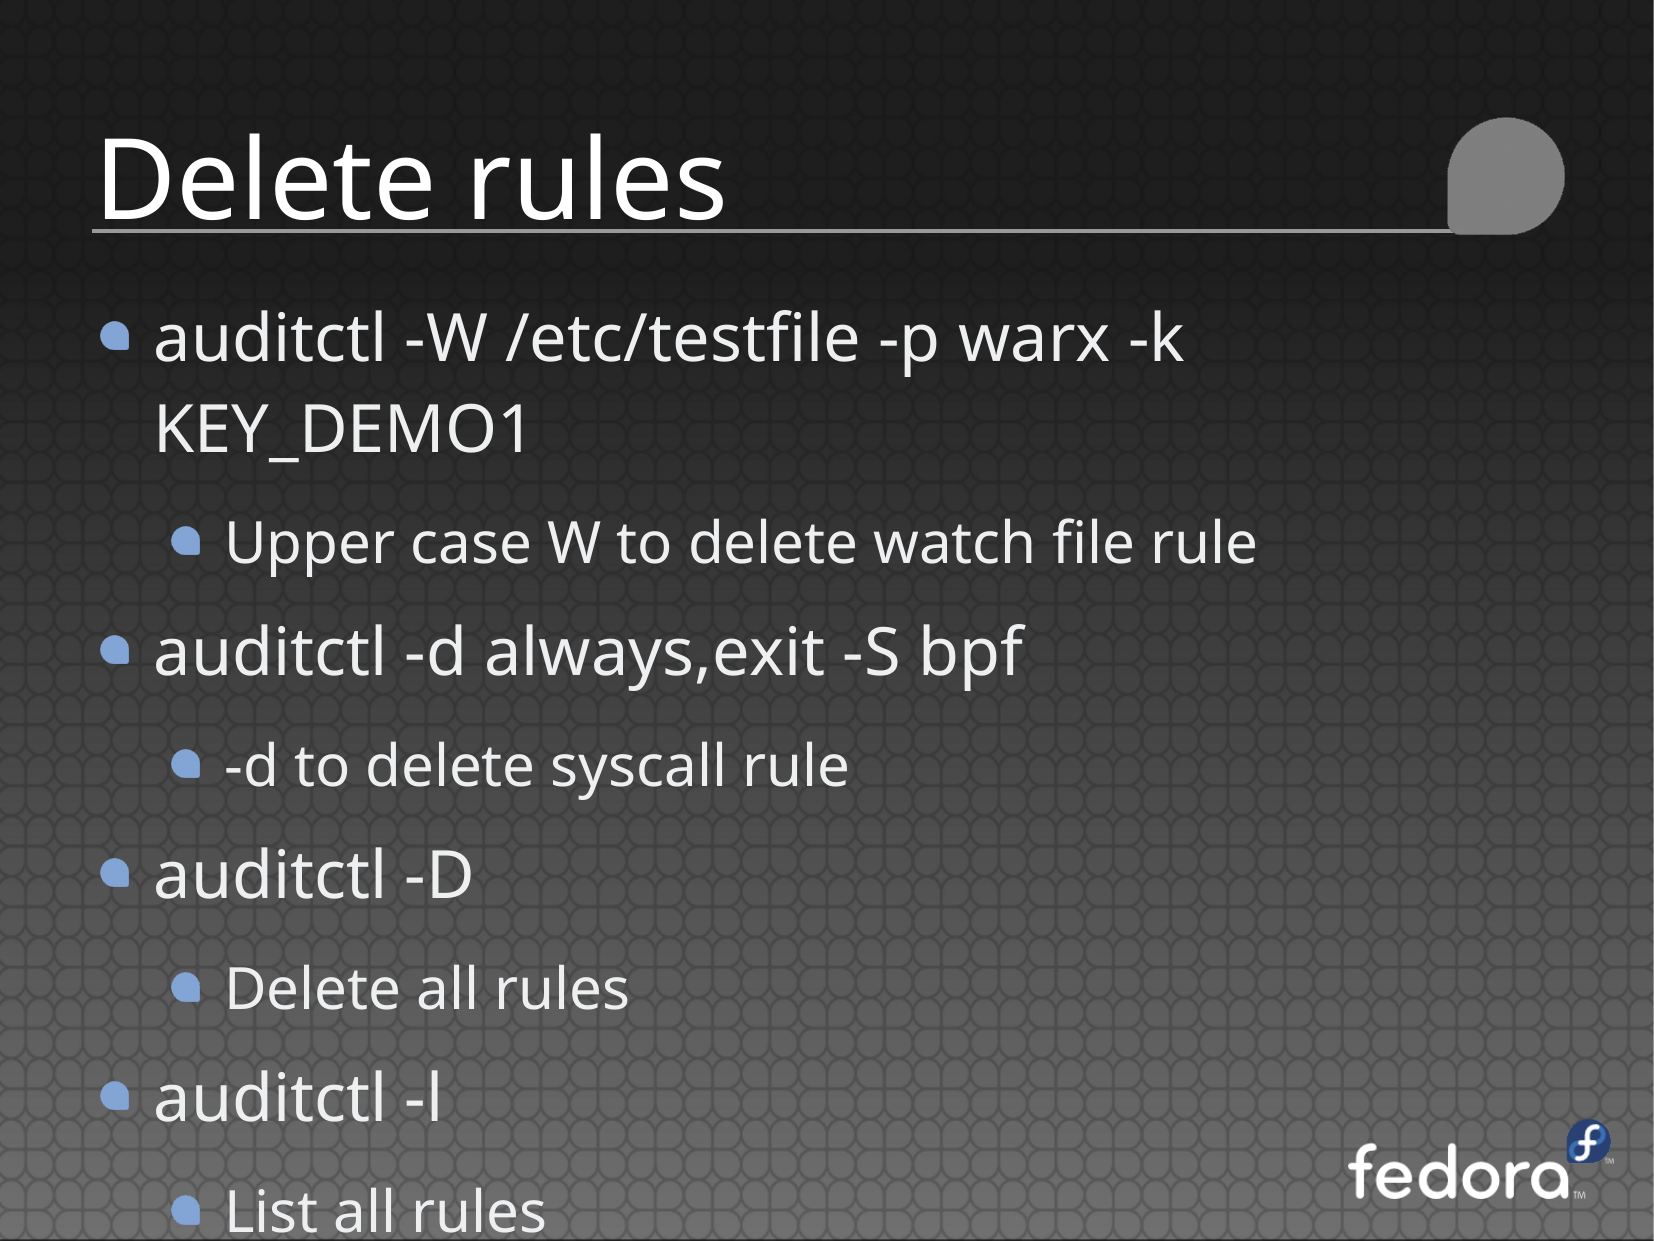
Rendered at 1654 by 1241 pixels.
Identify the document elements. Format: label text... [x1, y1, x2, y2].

title Delete rules [94, 100, 1426, 251]
list auditctl -W /etc/testfile -p warx -k KEY_DEMO1 Upper case W to delete watch file rule auditctl -d always,exit -S bpf -d to delete syscall rule auditctl -D Delete all rules auditctl -l List all rules [82, 290, 1571, 1094]
picture [0, 0, 1654, 1241]
